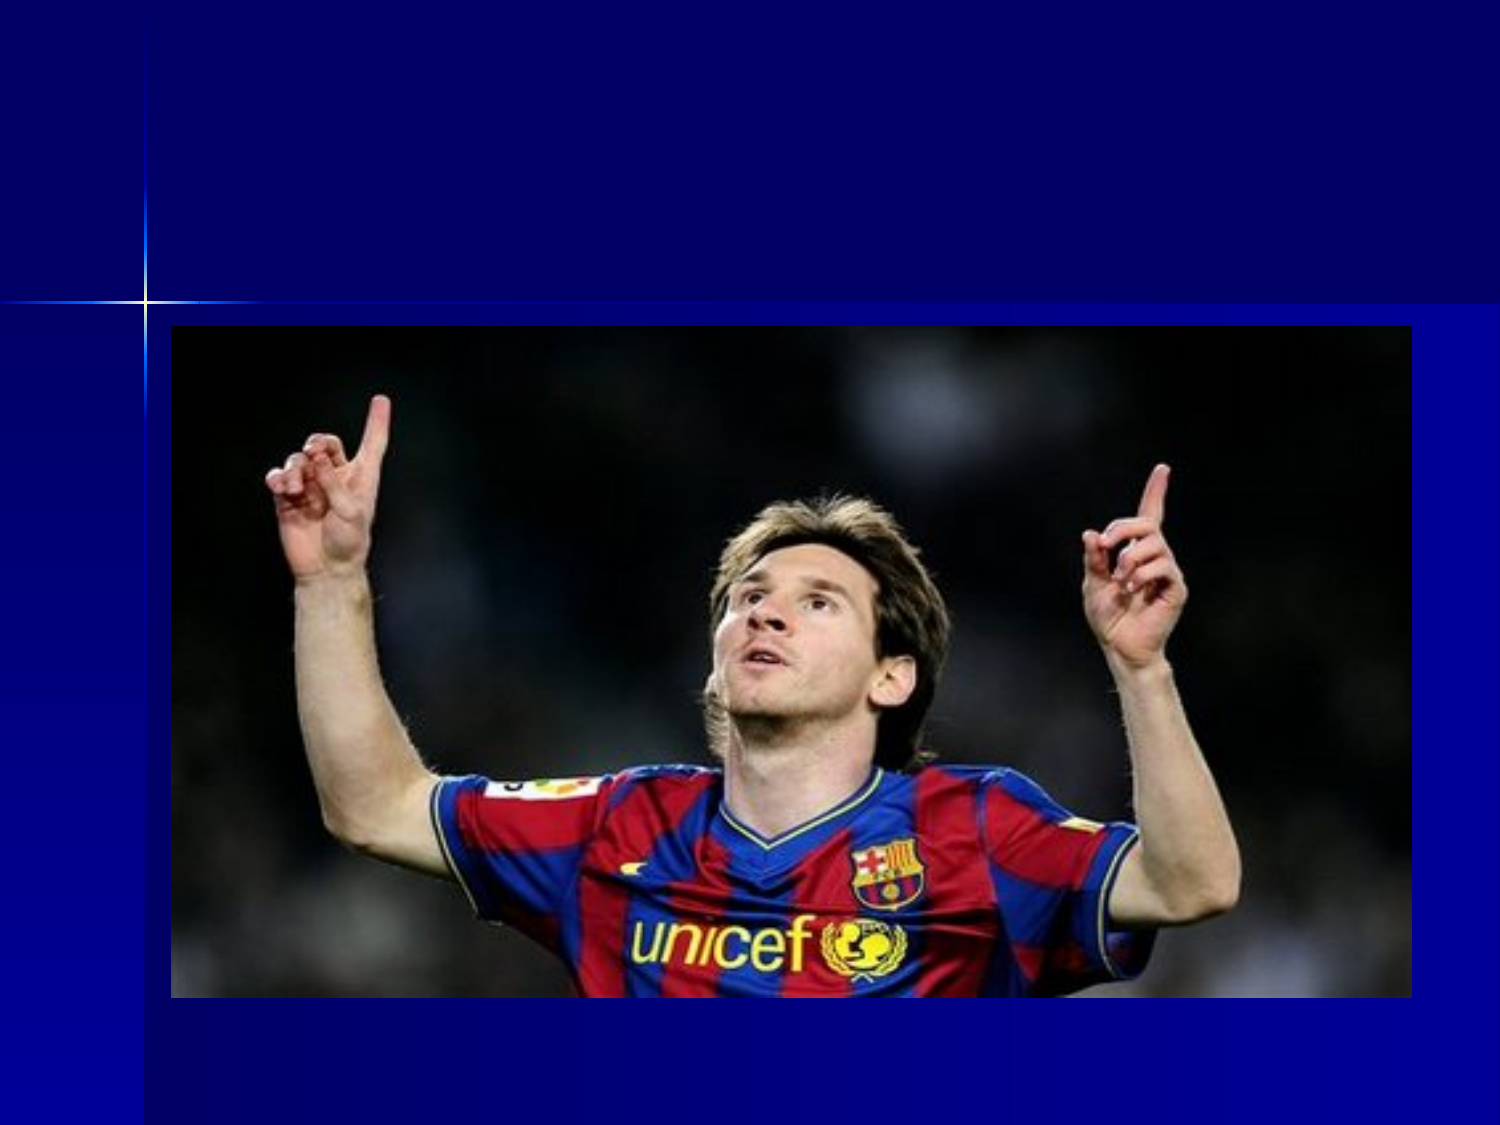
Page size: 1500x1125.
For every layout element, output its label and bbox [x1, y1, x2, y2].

picture [171, 326, 1412, 998]
